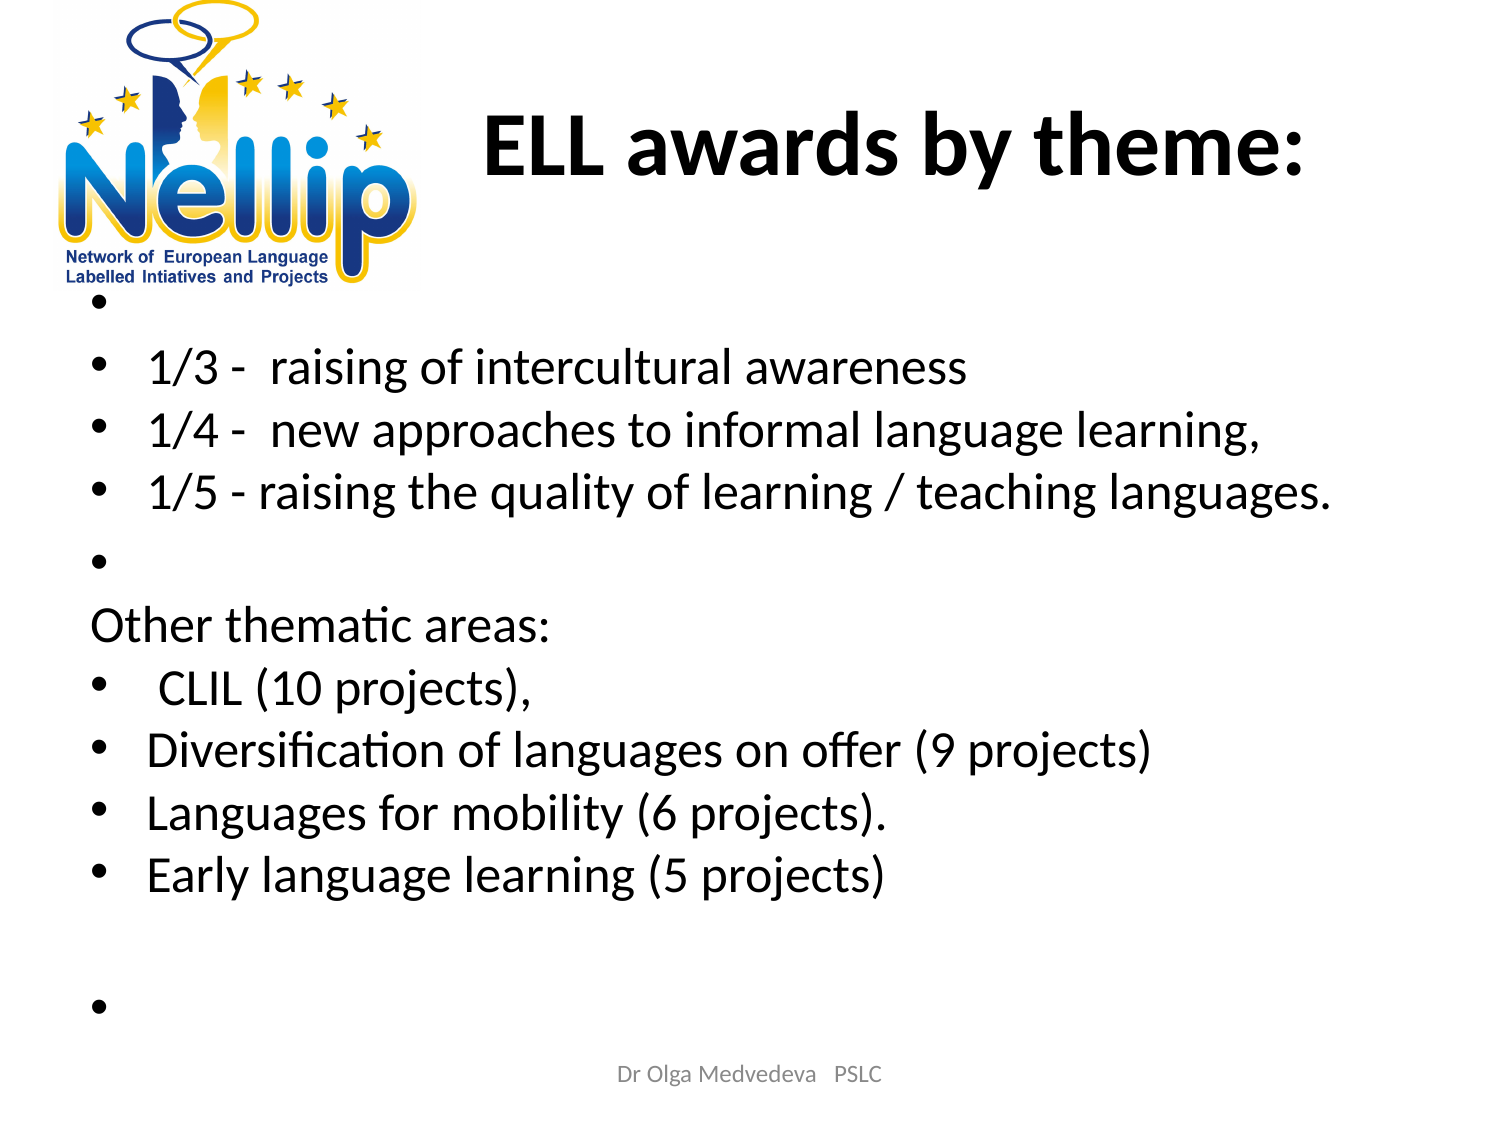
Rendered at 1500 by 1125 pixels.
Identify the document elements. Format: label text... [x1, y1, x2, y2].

text_box Dr Olga Medvedeva PSLC [512, 1042, 988, 1103]
list 1/3 - raising of intercultural awareness 1/4 - new approaches to informal language learning, 1/5 - raising the quality of learning / teaching languages. Other thematic areas: CLIL (10 projects), Diversification of languages on offer (9 projects) Languages for mobility (6 projects). Early language learning (5 projects) [75, 262, 1426, 1005]
title ELL awards by theme: [421, 45, 1426, 233]
picture [53, 0, 421, 291]
